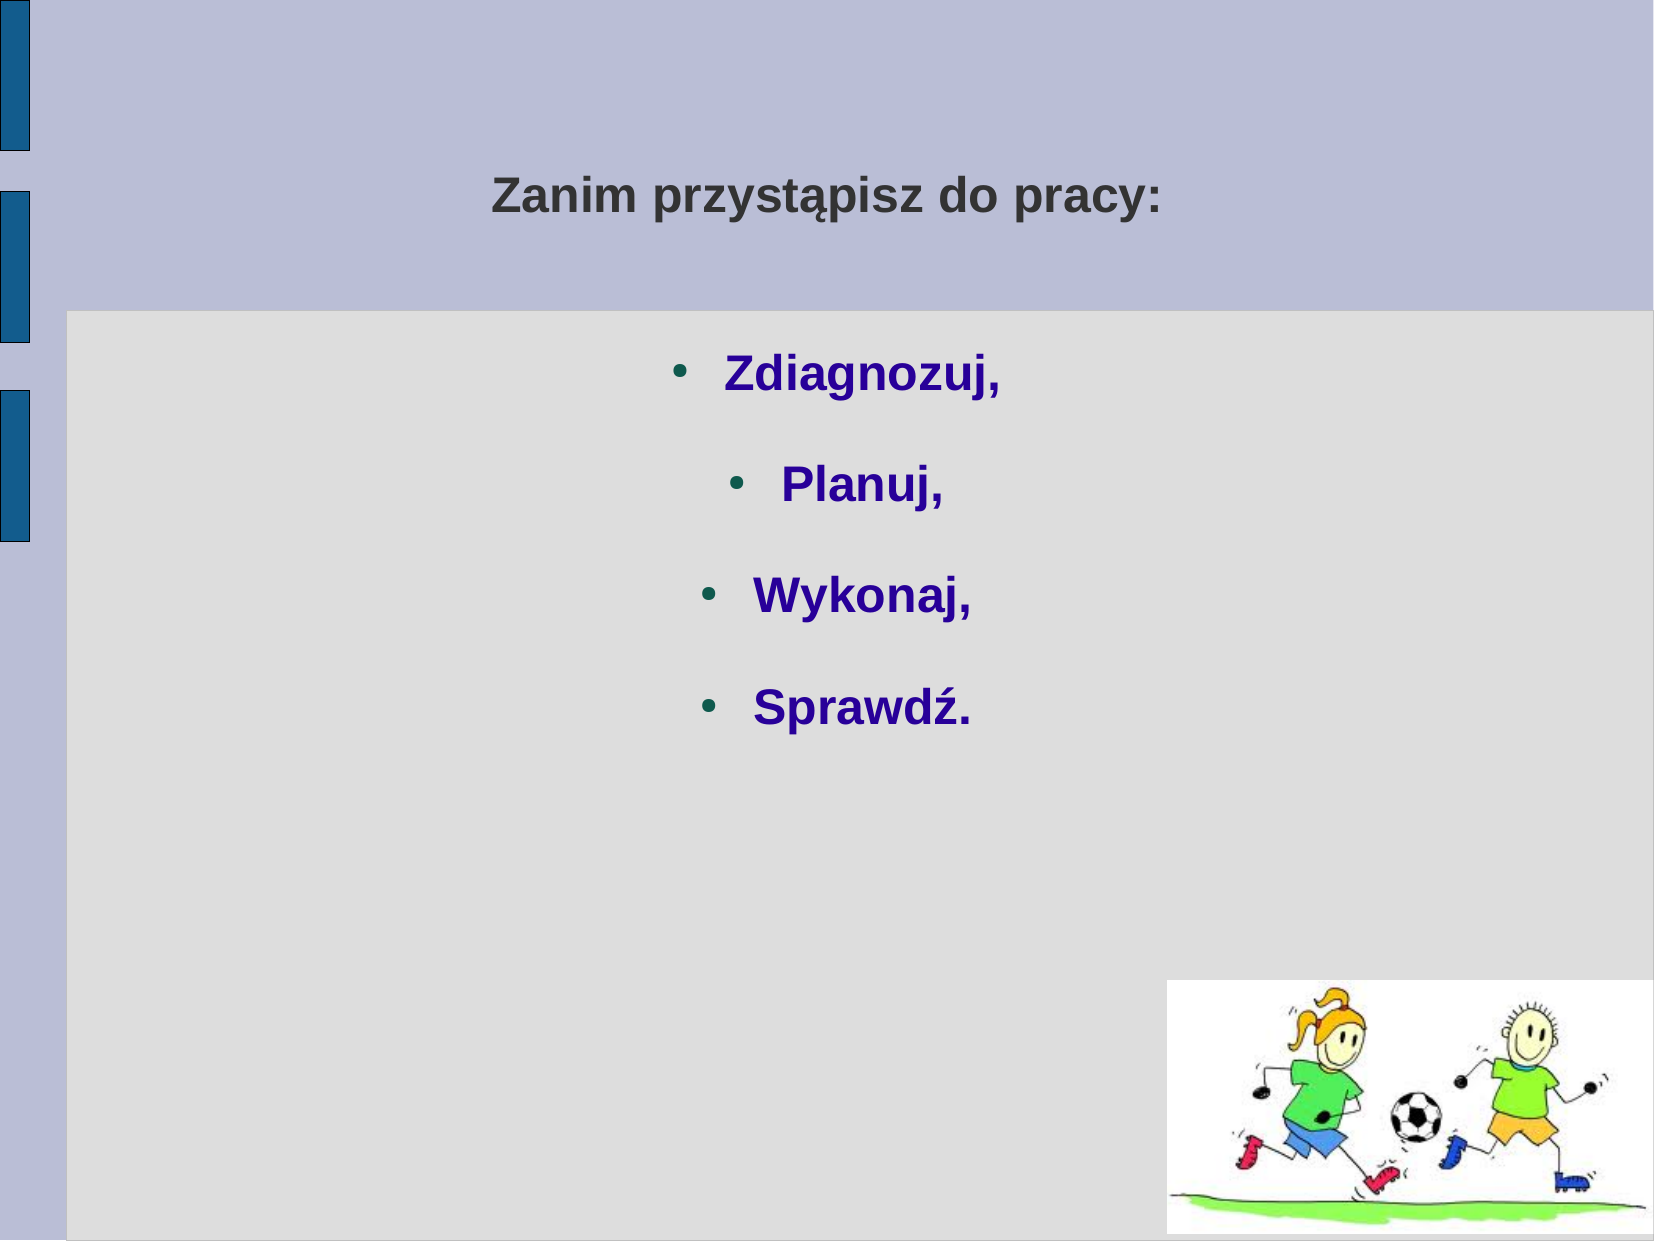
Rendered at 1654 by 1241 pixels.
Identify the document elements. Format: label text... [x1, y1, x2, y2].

list Zdiagnozuj, Planuj, Wykonaj, Sprawdź. [121, 344, 1534, 1127]
title Zanim przystąpisz do pracy: [121, 91, 1534, 299]
picture [1167, 980, 1654, 1234]
